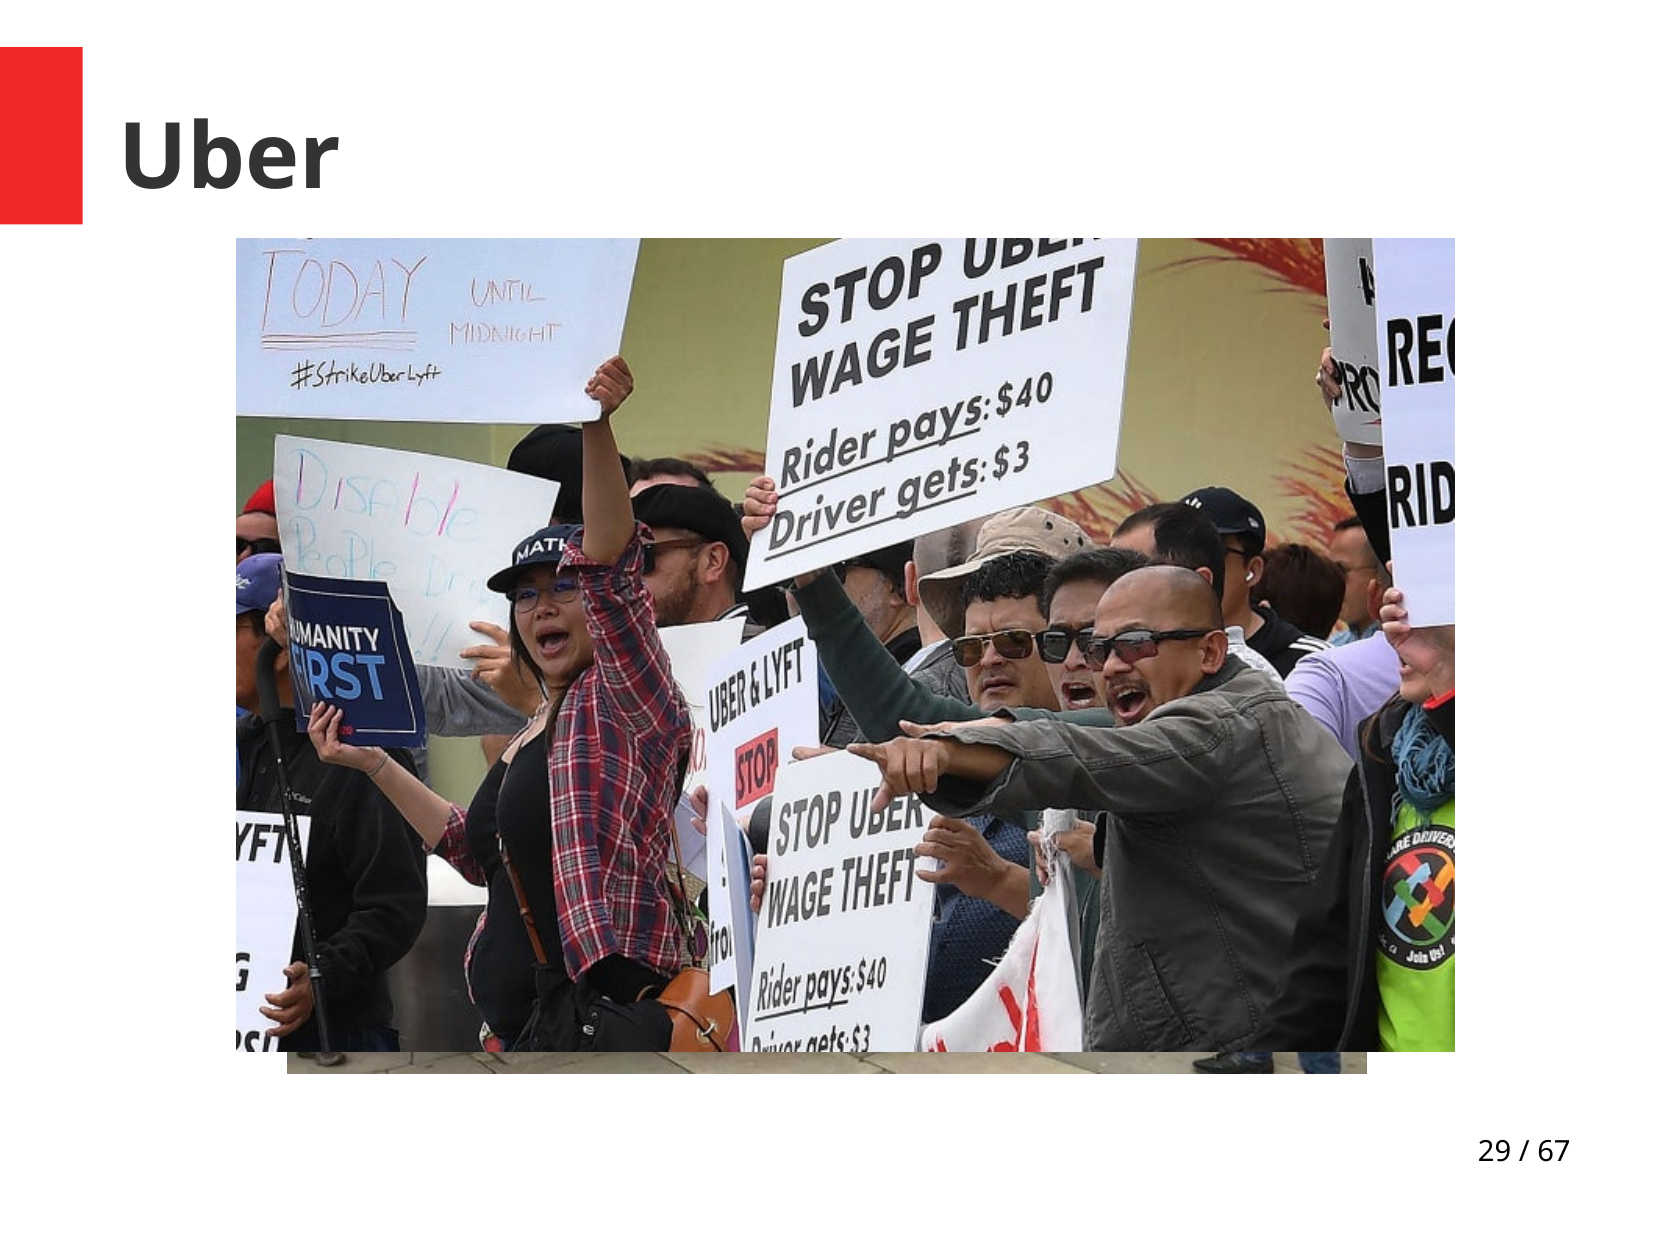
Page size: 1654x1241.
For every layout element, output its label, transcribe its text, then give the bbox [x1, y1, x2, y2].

title Uber [118, 49, 1571, 257]
picture [236, 238, 1455, 1074]
